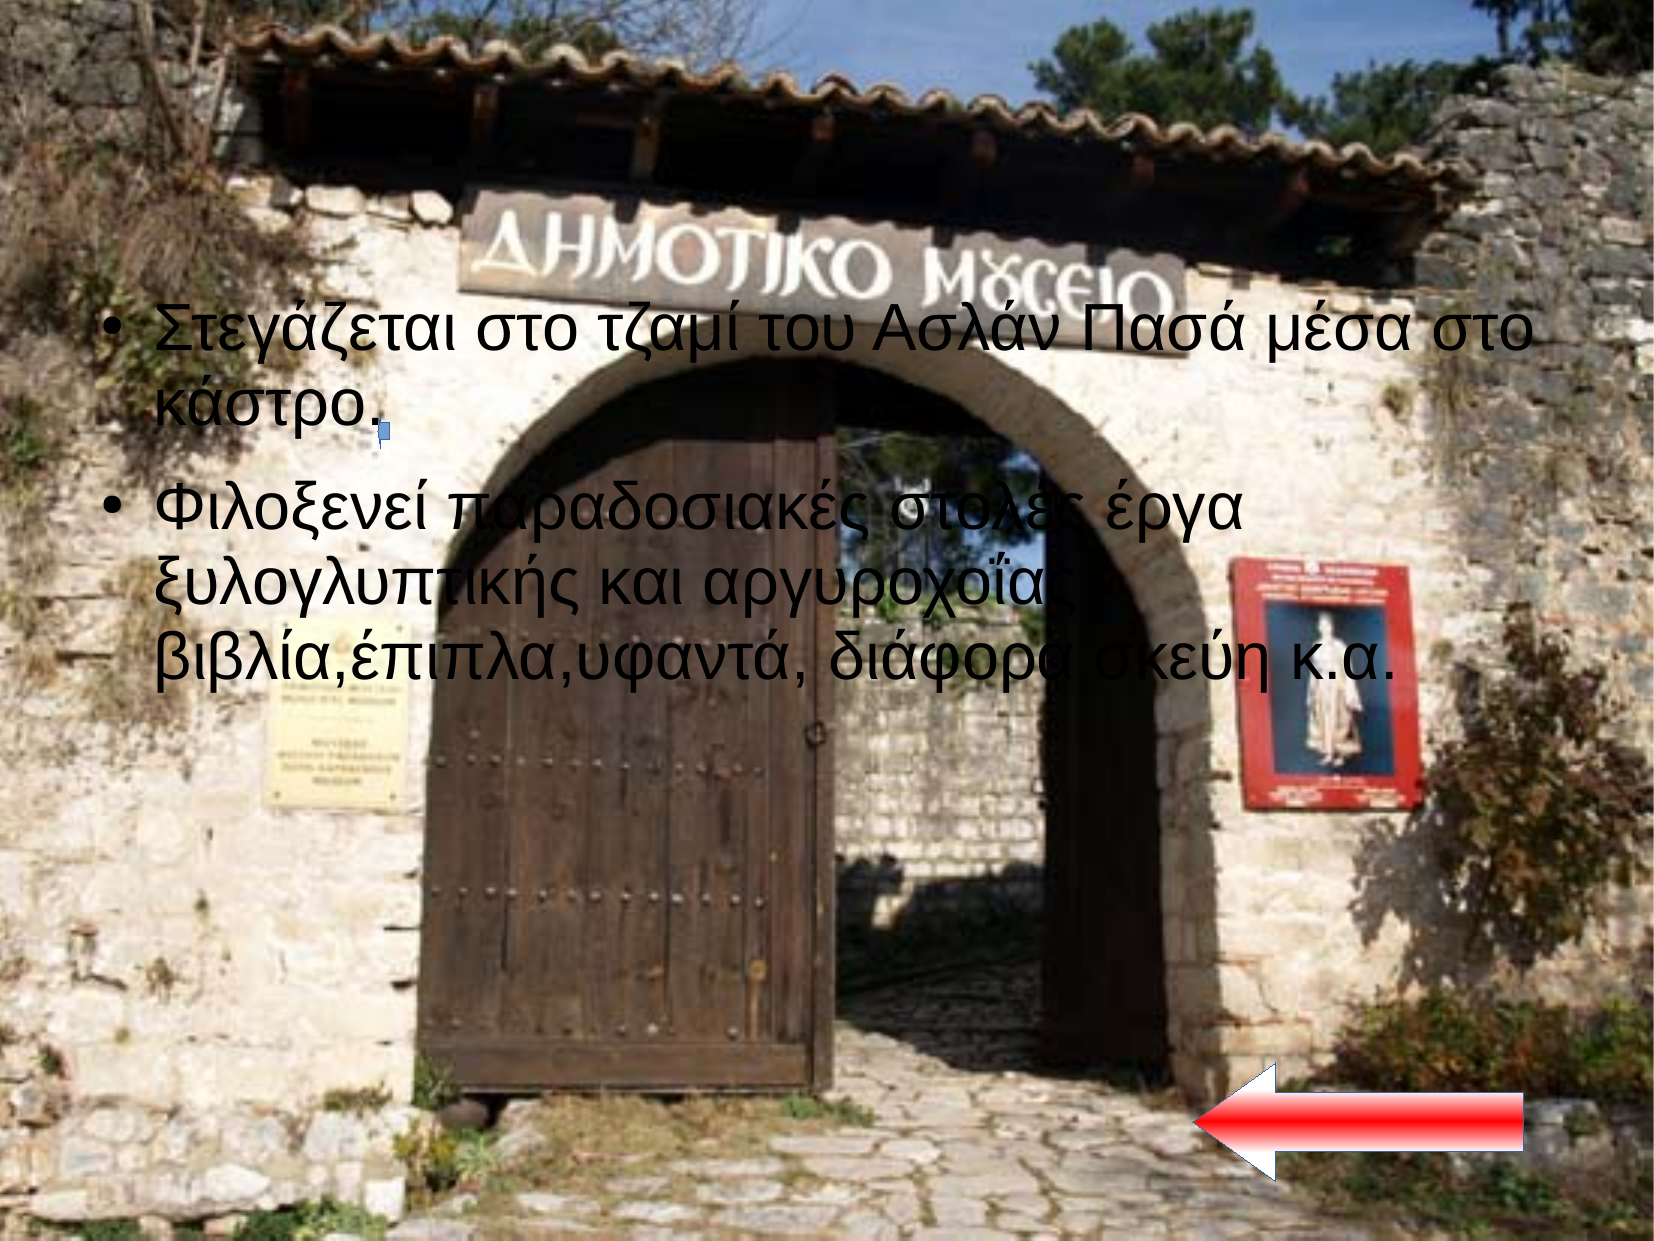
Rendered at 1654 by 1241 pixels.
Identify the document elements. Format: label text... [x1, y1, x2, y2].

text_box [1192, 1062, 1524, 1182]
list Στεγάζεται στο τζαμί του Ασλάν Πασά μέσα στο κάστρο. Φιλοξενεί παραδοσιακές στολές έργα ξυλογλυπτικής και αργυροχοΐας βιβλία,έπιπλα,υφαντά, διάφορα σκεύη κ.α. [82, 290, 1571, 1010]
text_box [377, 413, 390, 449]
picture [0, 0, 1654, 1241]
